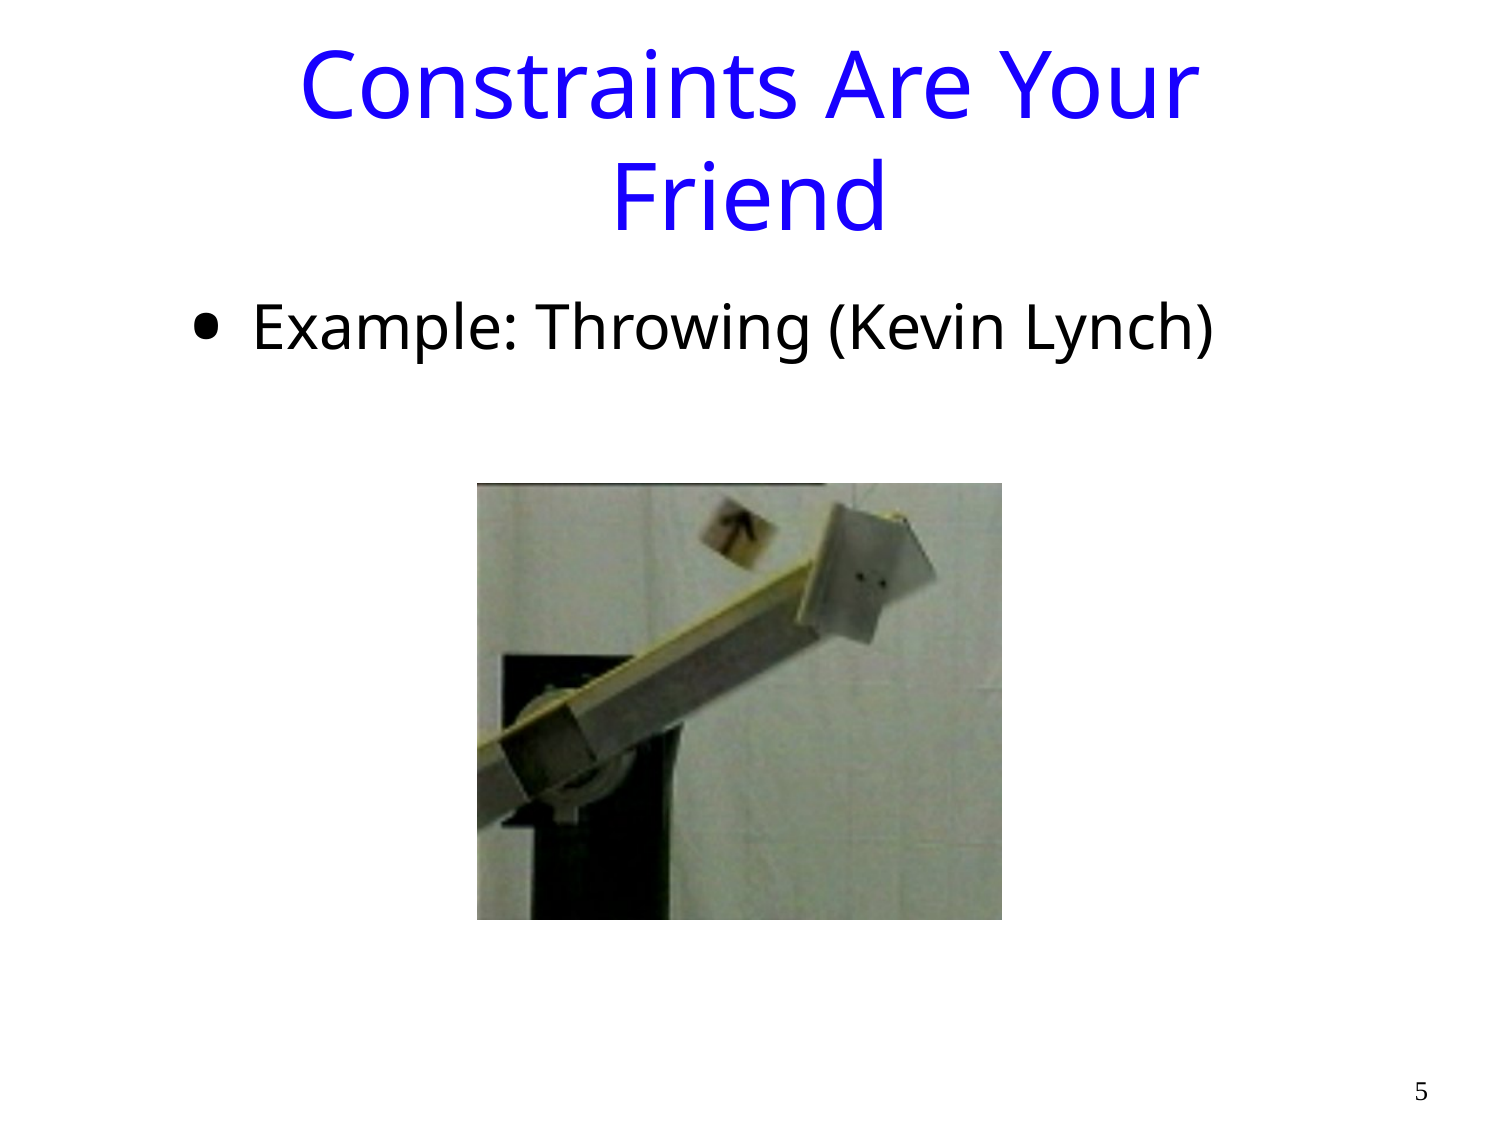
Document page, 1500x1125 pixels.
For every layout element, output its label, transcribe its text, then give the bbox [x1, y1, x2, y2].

picture [477, 483, 1002, 920]
list Example: Throwing (Kevin Lynch) [143, 281, 1351, 967]
title Constraints Are Your Friend [146, 21, 1354, 253]
